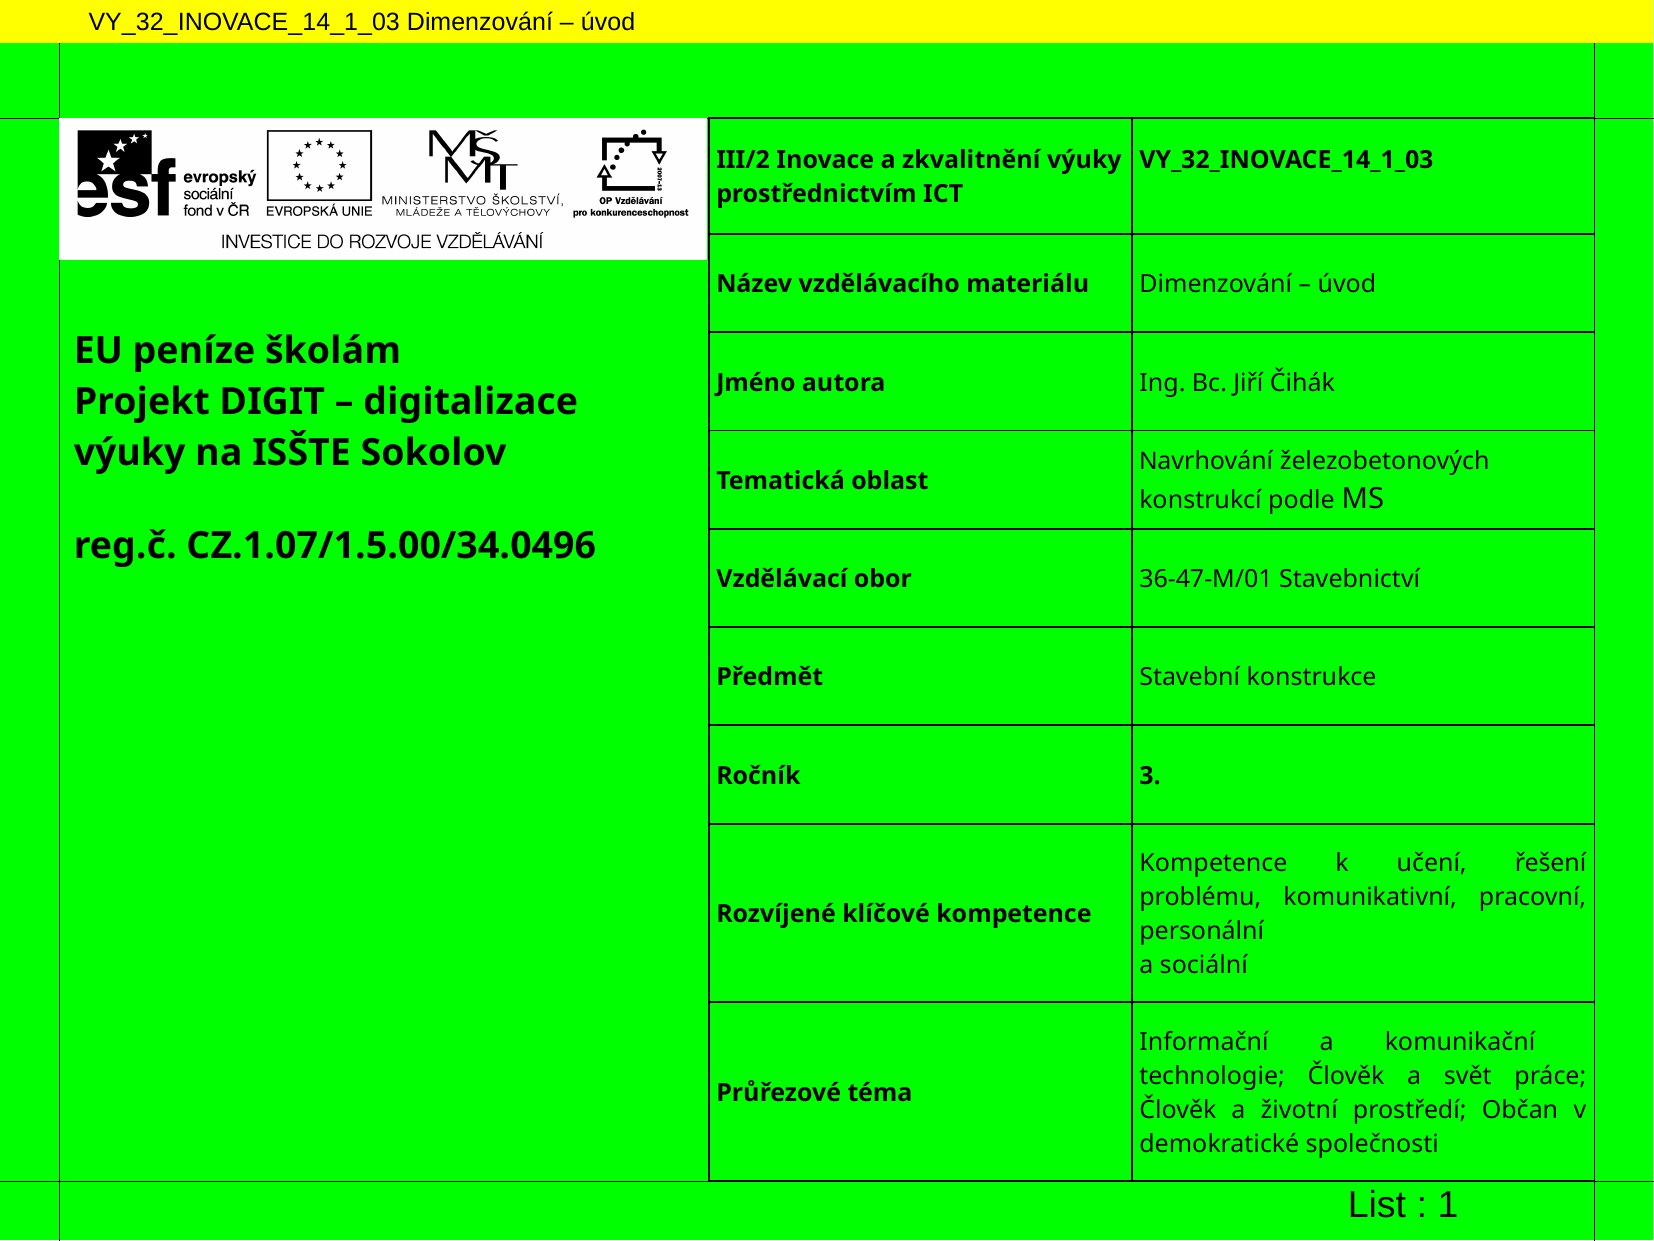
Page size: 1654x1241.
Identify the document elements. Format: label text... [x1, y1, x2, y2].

table_cell Ing. Bc. Jiří Čihák [1133, 333, 1594, 430]
table_header III/2 Inovace a zkvalitnění výuky prostřednictvím ICT [710, 119, 1131, 233]
table_cell Vzdělávací obor [710, 530, 1131, 626]
table_cell Průřezové téma [710, 1003, 1131, 1180]
table_cell Název vzdělávacího materiálu [710, 235, 1131, 331]
table_cell Tematická oblast [710, 431, 1131, 528]
table_cell Kompetence k učení, řešení problému, komunikativní, pracovní, personální a sociální [1133, 825, 1594, 1001]
table_cell 3. [1133, 726, 1594, 823]
table_header VY_32_INOVACE_14_1_03 [1133, 119, 1594, 233]
table_cell Informační a komunikační technologie; Člověk a svět práce; Člověk a životní prostředí; Občan v demokratické společnosti [1133, 1003, 1594, 1180]
picture [59, 118, 707, 260]
table_cell Předmět [710, 628, 1131, 724]
table_cell Ročník [710, 726, 1131, 823]
text_box VY_32_INOVACE_14_1_03 Dimenzování – úvod [0, 0, 1654, 43]
text_box EU peníze školám Projekt DIGIT – digitalizace výuky na ISŠTE Sokolov reg.č. CZ.1.07/1.5.00/34.0496 [59, 315, 680, 562]
table_cell Stavební konstrukce [1133, 628, 1594, 724]
table_cell Dimenzování – úvod [1133, 235, 1594, 331]
text_box List : <číslo> [1357, 1176, 1599, 1241]
table_cell Jméno autora [710, 333, 1131, 430]
table_cell Rozvíjené klíčové kompetence [710, 825, 1131, 1001]
table_cell Navrhování železobetonových konstrukcí podle MS [1133, 431, 1594, 528]
table_cell 36-47-M/01 Stavebnictví [1133, 530, 1594, 626]
